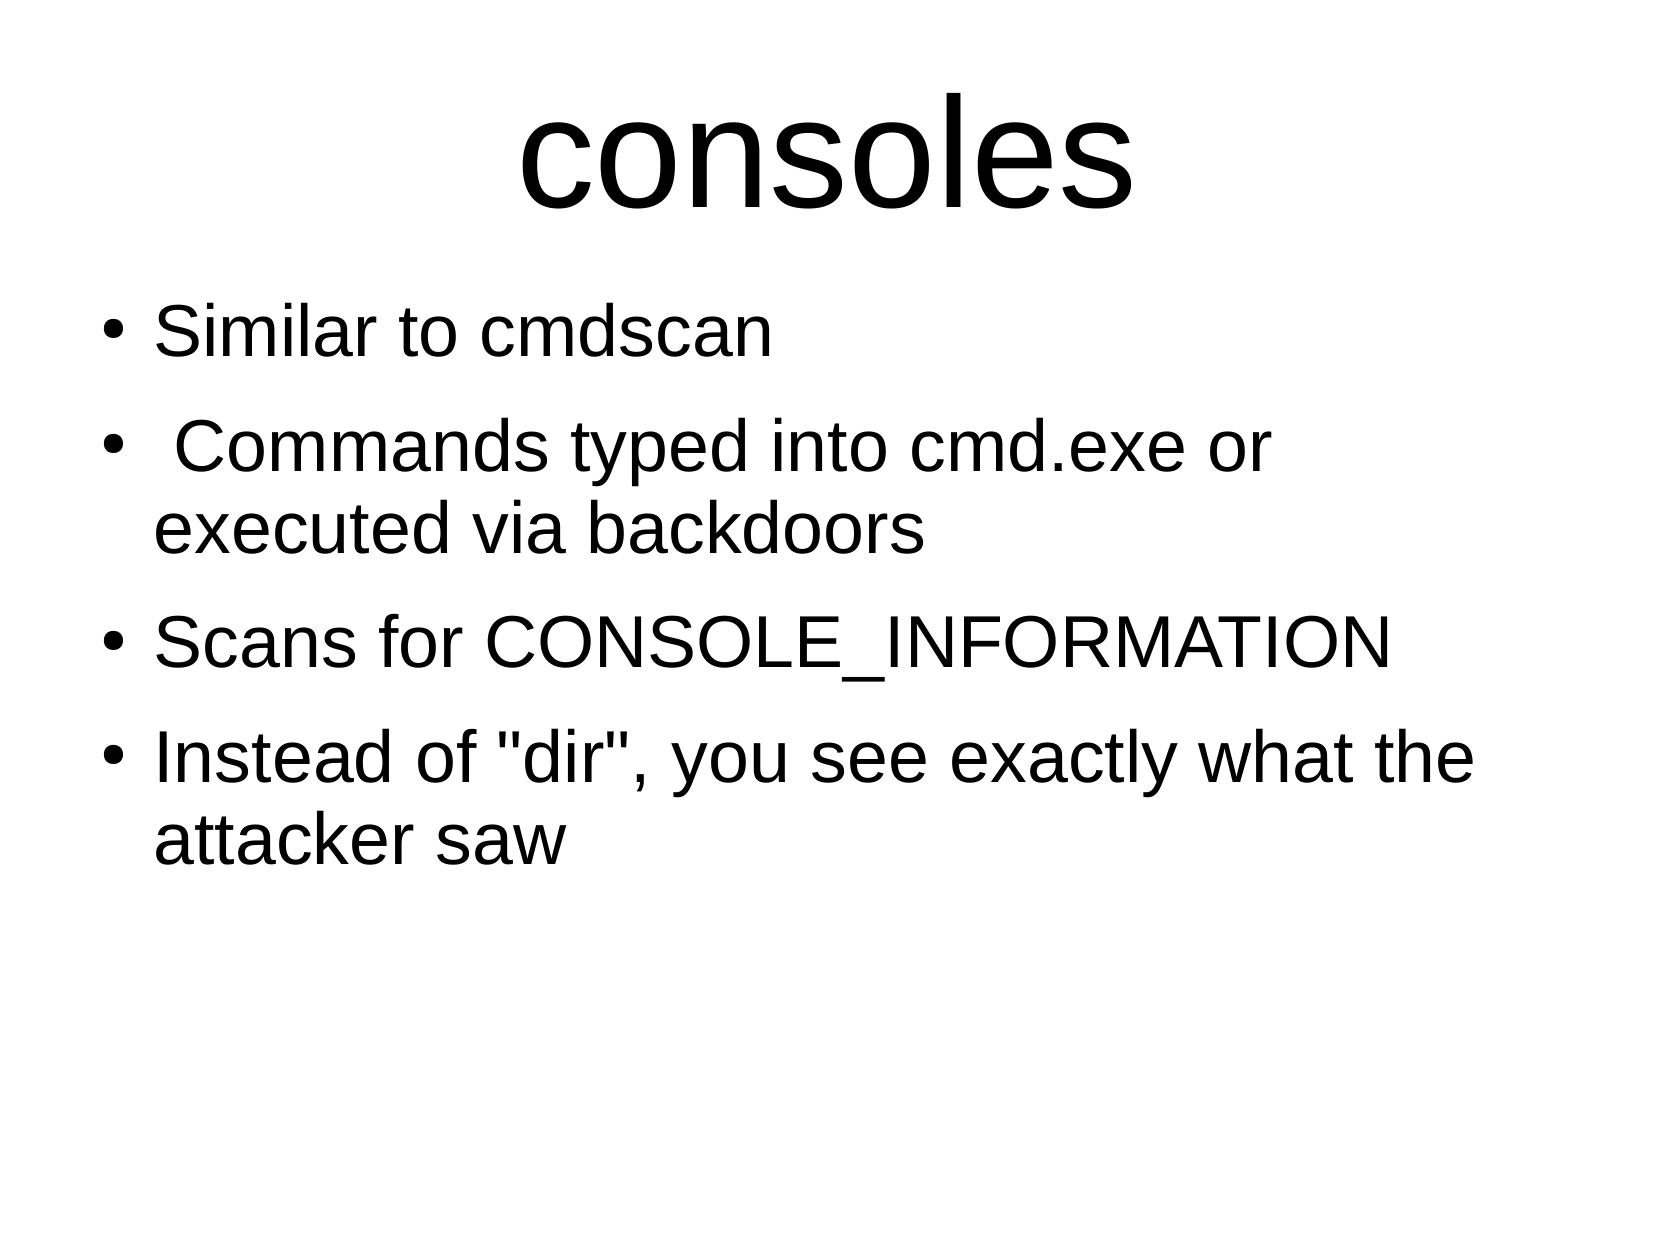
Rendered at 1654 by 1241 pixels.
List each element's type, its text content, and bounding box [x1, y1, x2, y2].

title consoles [82, 49, 1571, 257]
list Similar to cmdscan Commands typed into cmd.exe or executed via backdoors Scans for CONSOLE_INFORMATION Instead of "dir", you see exactly what the attacker saw [82, 290, 1571, 1109]
